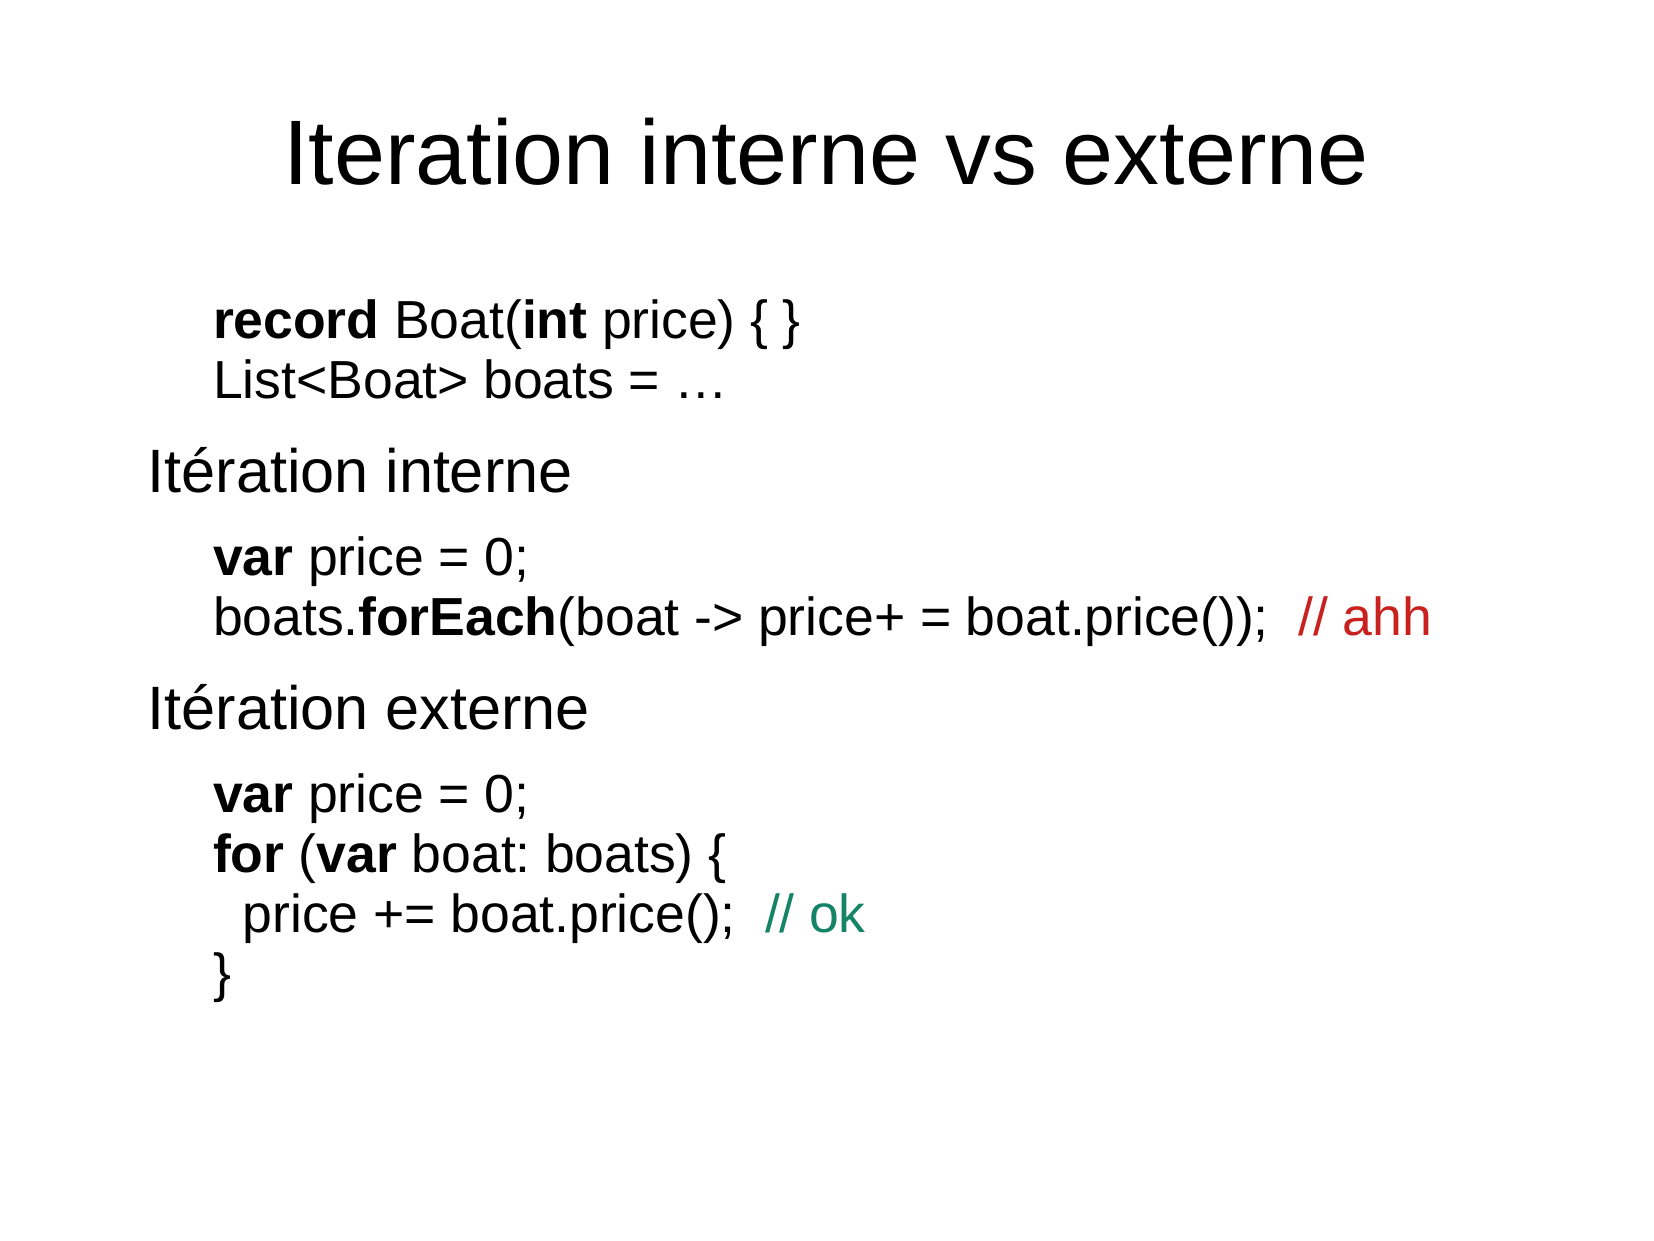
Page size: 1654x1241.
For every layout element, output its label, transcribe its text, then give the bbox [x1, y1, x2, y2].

list record Boat(int price) { } List<Boat> boats = … Itération interne var price = 0; boats.forEach(boat -> price+ = boat.price()); // ahh Itération externe var price = 0; for (var boat: boats) { price += boat.price(); // ok } [82, 290, 1571, 1010]
title Iteration interne vs externe [82, 49, 1571, 257]
